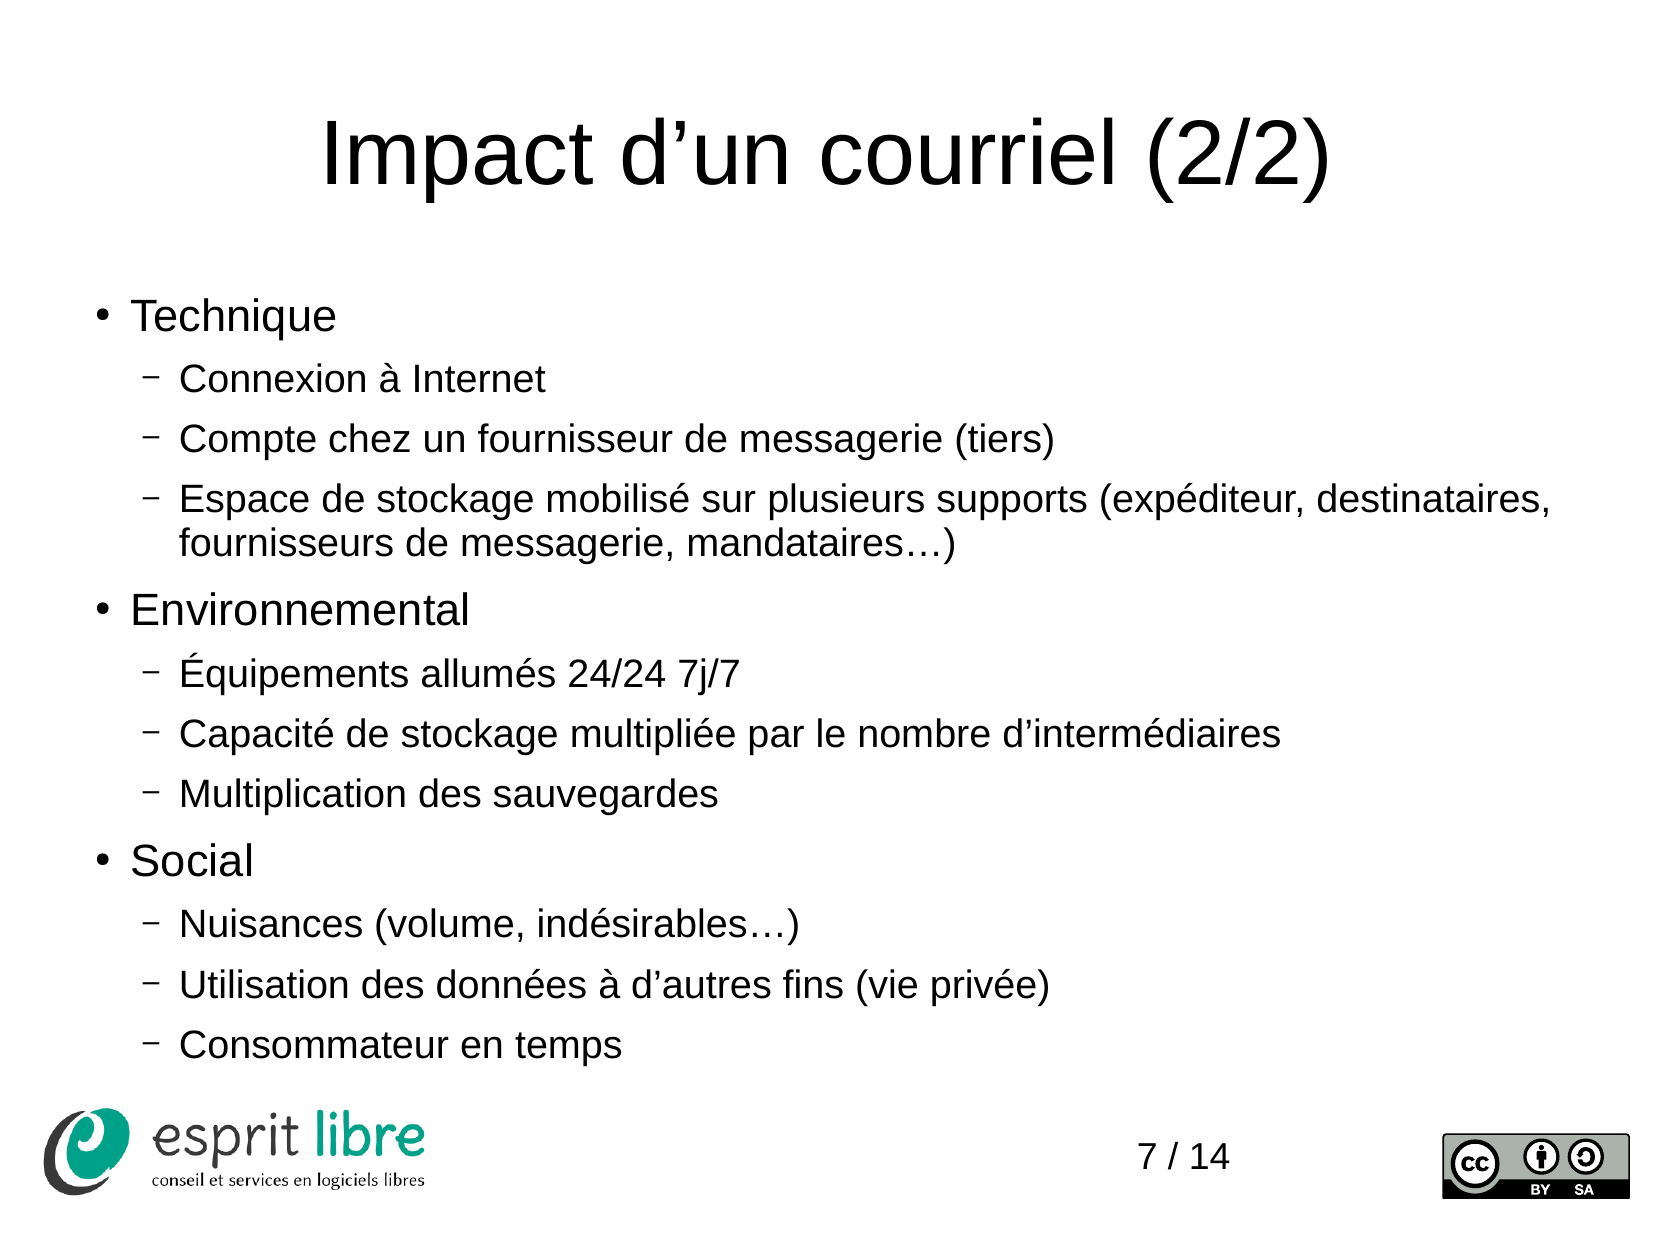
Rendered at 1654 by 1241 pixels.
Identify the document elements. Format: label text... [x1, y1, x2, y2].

picture [0, 1009, 480, 1241]
list Technique Connexion à Internet Compte chez un fournisseur de messagerie (tiers) Espace de stockage mobilisé sur plusieurs supports (expéditeur, destinataires, fournisseurs de messagerie, mandataires…) Environnemental Équipements allumés 24/24 7j/7 Capacité de stockage multipliée par le nombre d’intermédiaires Multiplication des sauvegardes Social Nuisances (volume, indésirables…) Utilisation des données à d’autres fins (vie privée) Consommateur en temps [82, 290, 1571, 1075]
title Impact d’un courriel (2/2) [82, 49, 1571, 257]
